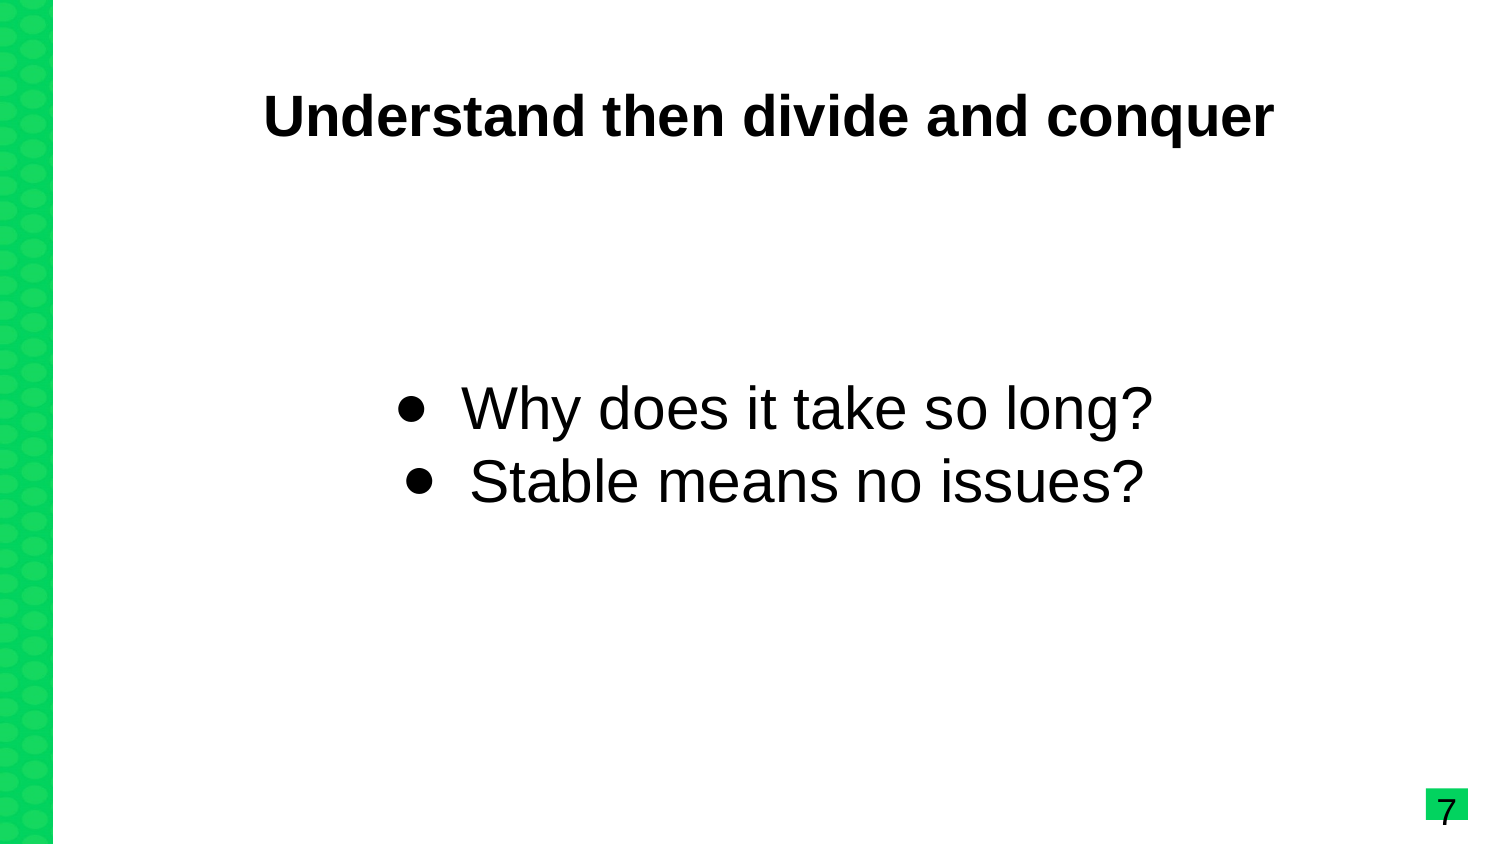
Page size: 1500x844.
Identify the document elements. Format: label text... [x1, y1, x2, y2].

text_box Why does it take so long? Stable means no issues? [95, 289, 1446, 573]
text_box Understand then divide and conquer [143, 70, 1397, 168]
picture [0, 0, 53, 844]
text_box <number> [1425, 788, 1468, 820]
